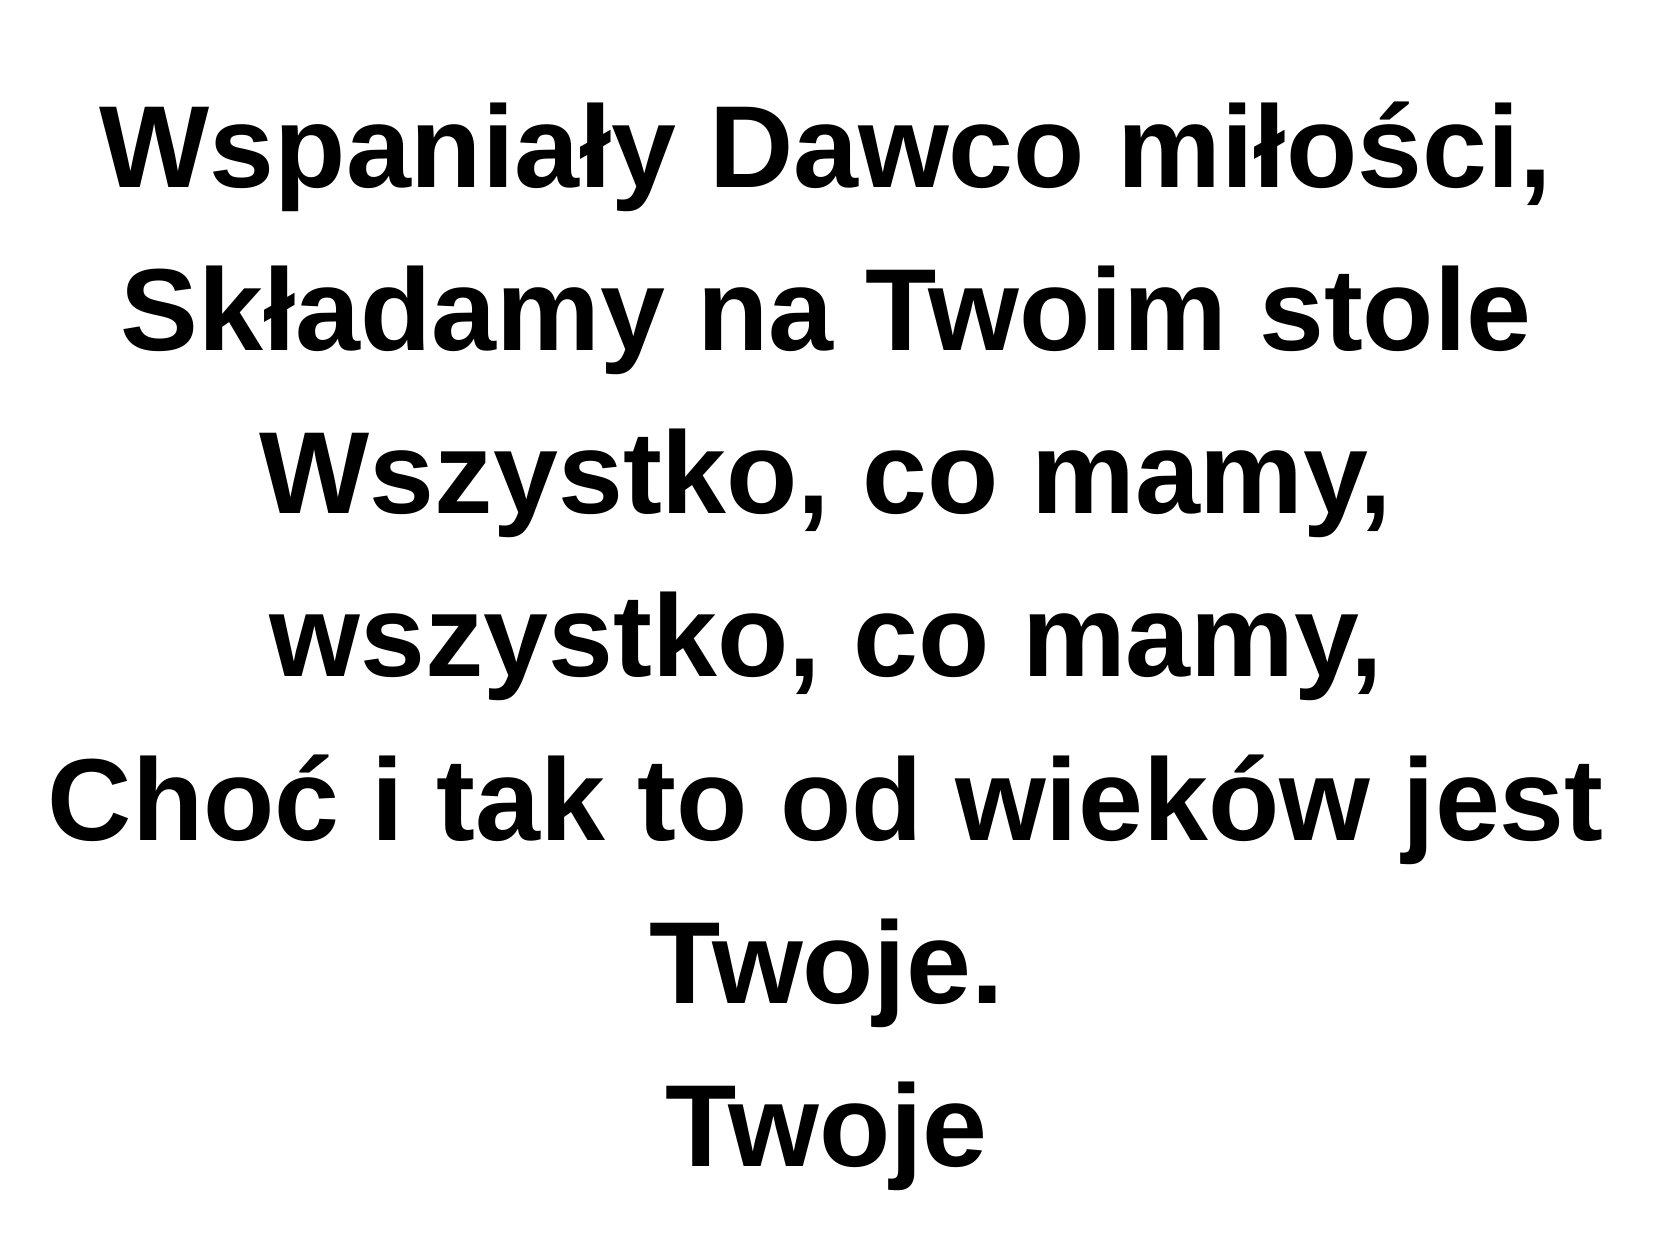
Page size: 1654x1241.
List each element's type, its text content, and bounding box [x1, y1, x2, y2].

subtitle Wspaniały Dawco miłości, Składamy na Twoim stole Wszystko, co mamy, wszystko, co mamy, Choć i tak to od wieków jest Twoje. Twoje [0, 0, 1654, 1241]
